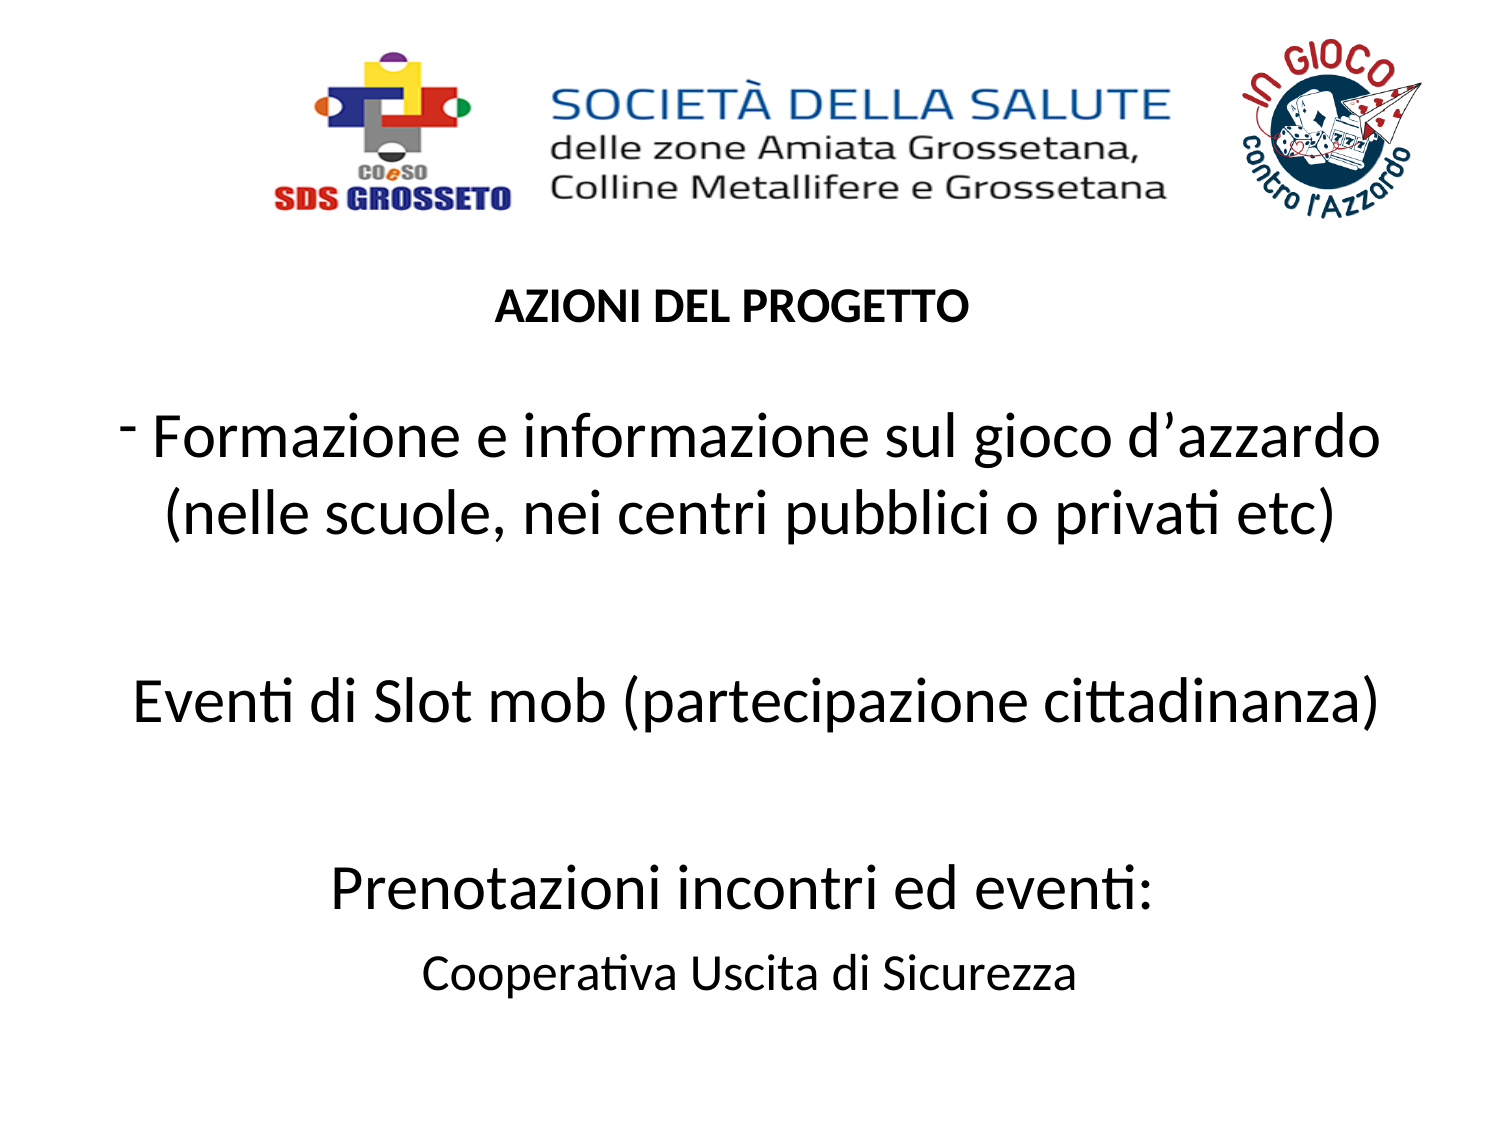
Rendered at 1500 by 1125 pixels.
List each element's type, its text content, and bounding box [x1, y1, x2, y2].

text_box AZIONI DEL PROGETTO [76, 231, 1388, 374]
picture [265, 42, 1194, 221]
text_box Formazione e informazione sul gioco d’azzardo (nelle scuole, nei centri pubblici o privati etc) Eventi di Slot mob (partecipazione cittadinanza) Prenotazioni incontri ed eventi: Cooperativa Uscita di Sicurezza [64, 385, 1436, 1071]
picture [1222, 18, 1443, 240]
